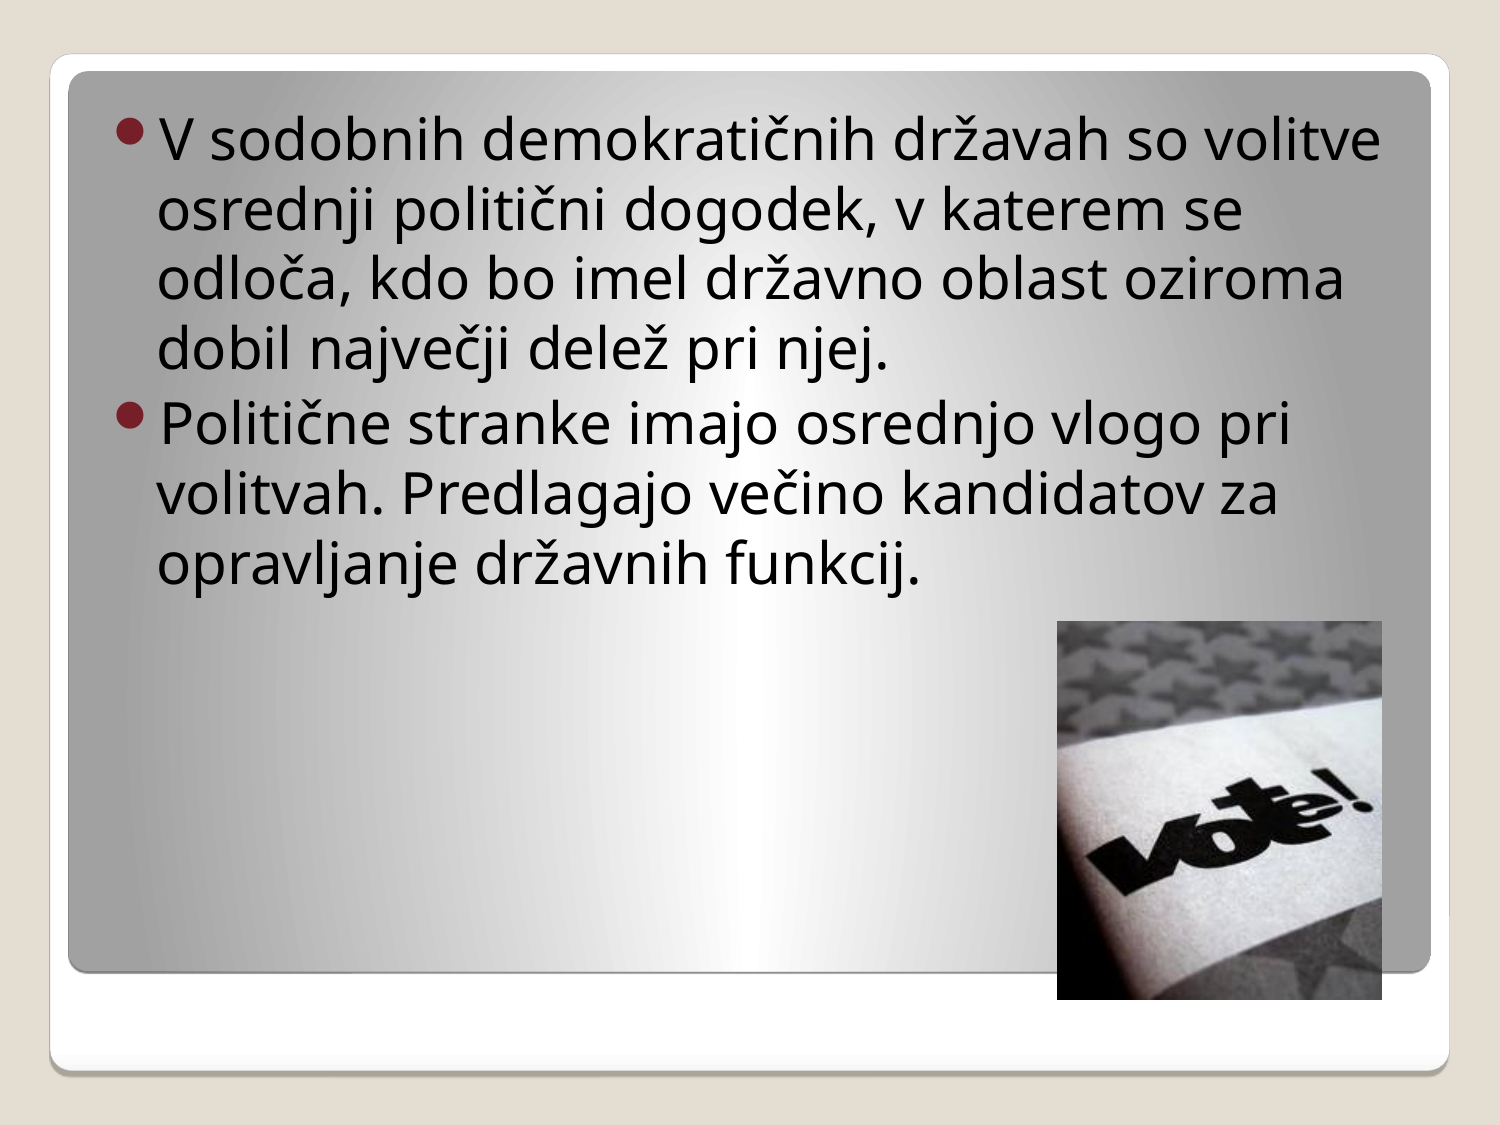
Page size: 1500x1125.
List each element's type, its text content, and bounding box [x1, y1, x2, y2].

picture [1057, 621, 1382, 1000]
list V sodobnih demokratičnih državah so volitve osrednji politični dogodek, v katerem se odloča, kdo bo imel državno oblast oziroma dobil največji delež pri njej. Politične stranke imajo osrednjo vlogo pri volitvah. Predlagajo večino kandidatov za opravljanje državnih funkcij. [82, 86, 1425, 774]
